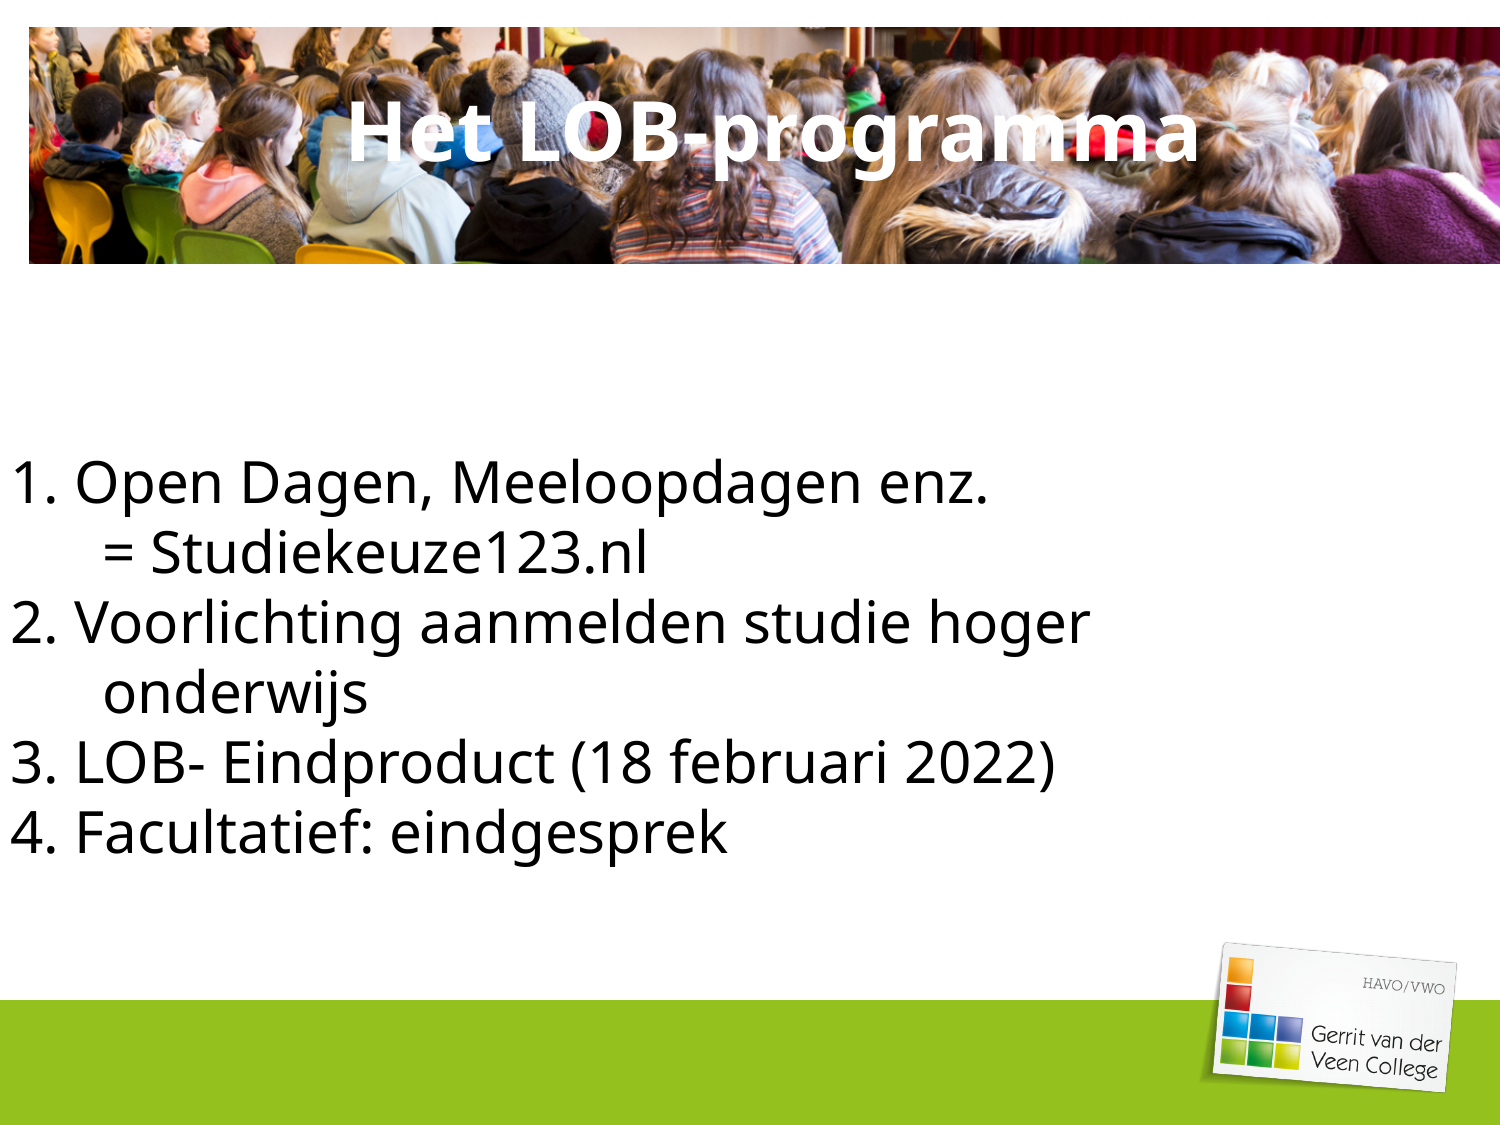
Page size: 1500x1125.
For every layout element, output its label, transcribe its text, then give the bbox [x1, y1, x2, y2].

picture [29, 27, 1500, 227]
text_box Het LOB-programma ​ [277, 70, 1289, 187]
text_box [0, 1000, 1500, 1125]
text_box 1. Open Dagen, Meeloopdagen enz. = Studiekeuze123.nl 2. Voorlichting aanmelden studie hoger onderwijs 3. LOB- Eindproduct (18 februari 2022) 4. Facultatief: eindgesprek [0, 227, 1500, 879]
picture [1197, 940, 1459, 1095]
